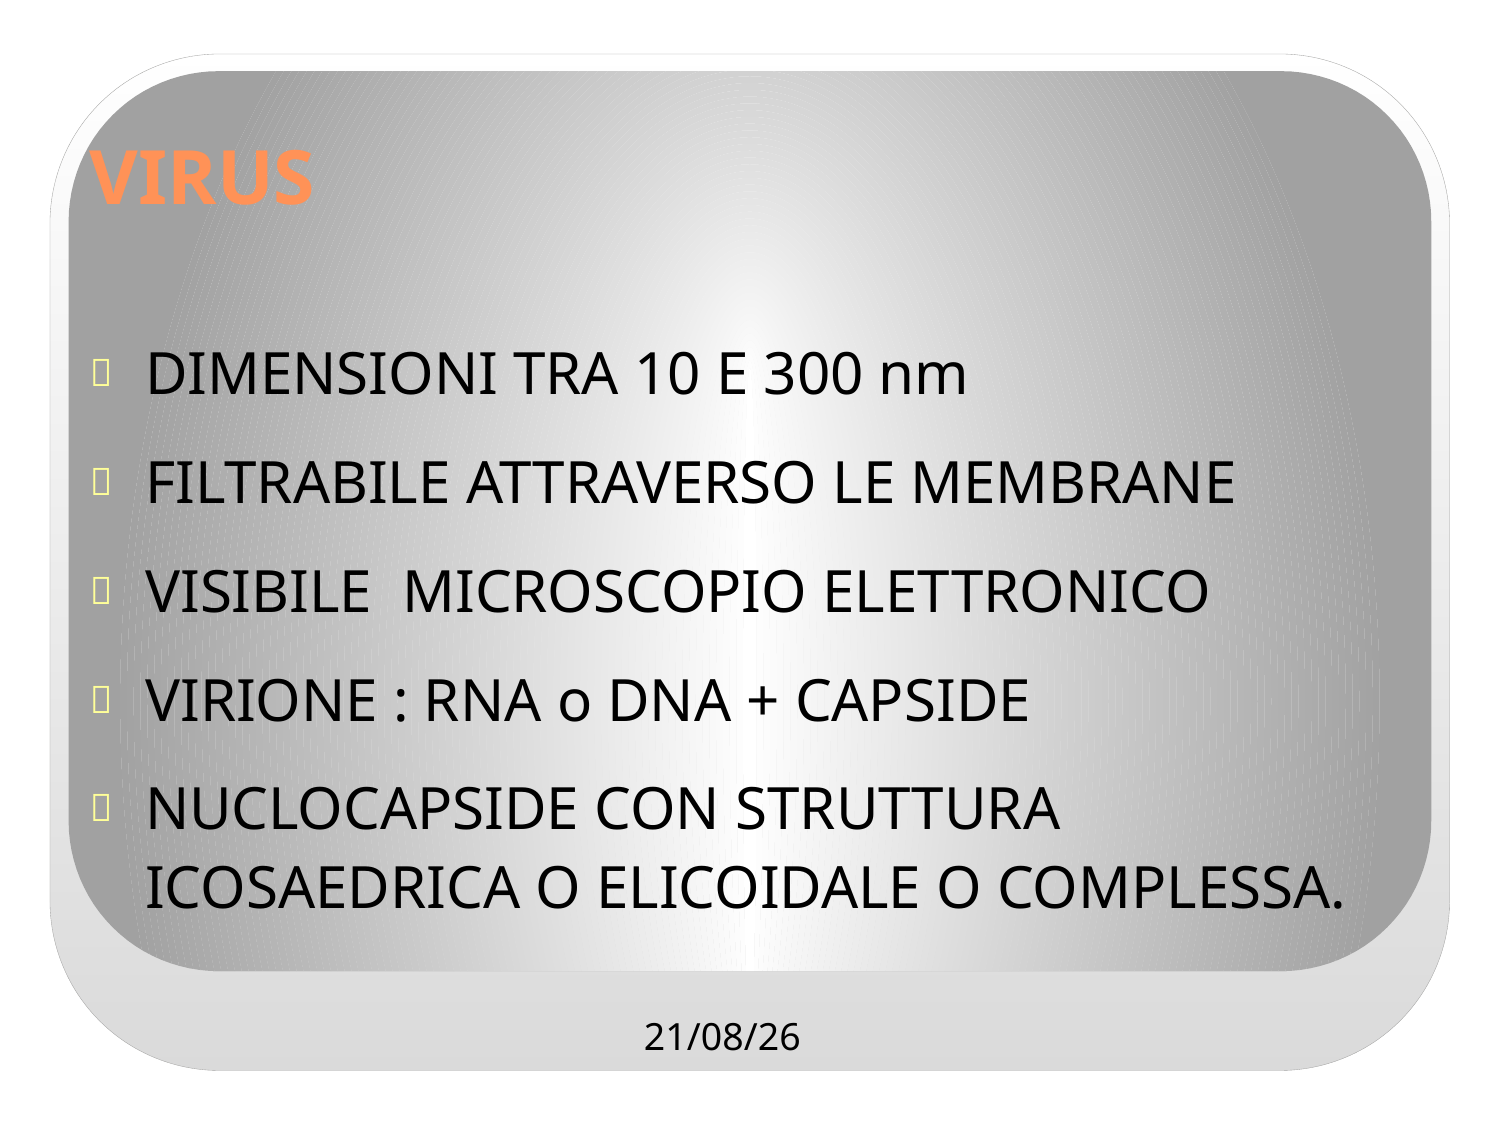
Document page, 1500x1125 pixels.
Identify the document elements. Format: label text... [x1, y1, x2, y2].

list DIMENSIONI TRA 10 E 300 nm FILTRABILE ATTRAVERSO LE MEMBRANE VISIBILE MICROSCOPIO ELETTRONICO VIRIONE : RNA o DNA + CAPSIDE NUCLOCAPSIDE CON STRUTTURA ICOSAEDRICA O ELICOIDALE O COMPLESSA. [75, 324, 1425, 1125]
title VIRUS [75, 62, 1425, 288]
